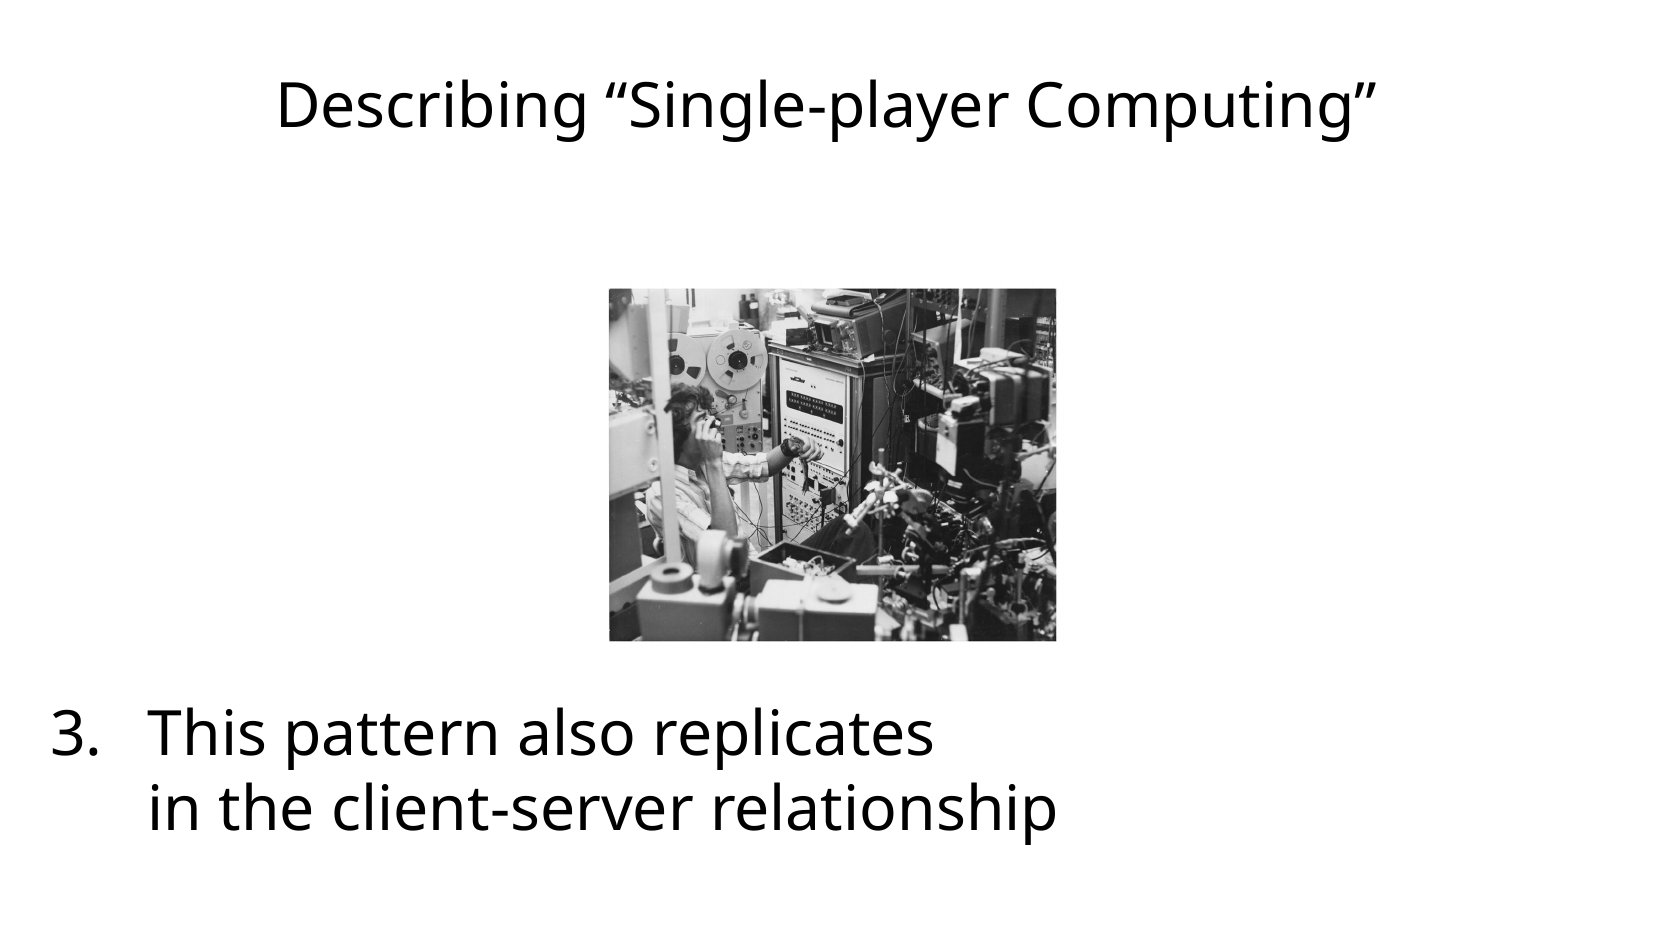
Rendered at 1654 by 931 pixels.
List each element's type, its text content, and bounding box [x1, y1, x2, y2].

text_box This pattern also replicates in the client-server relationship [41, 684, 1612, 891]
picture [600, 280, 1064, 649]
title Describing “Single-player Computing” [0, 0, 1654, 206]
